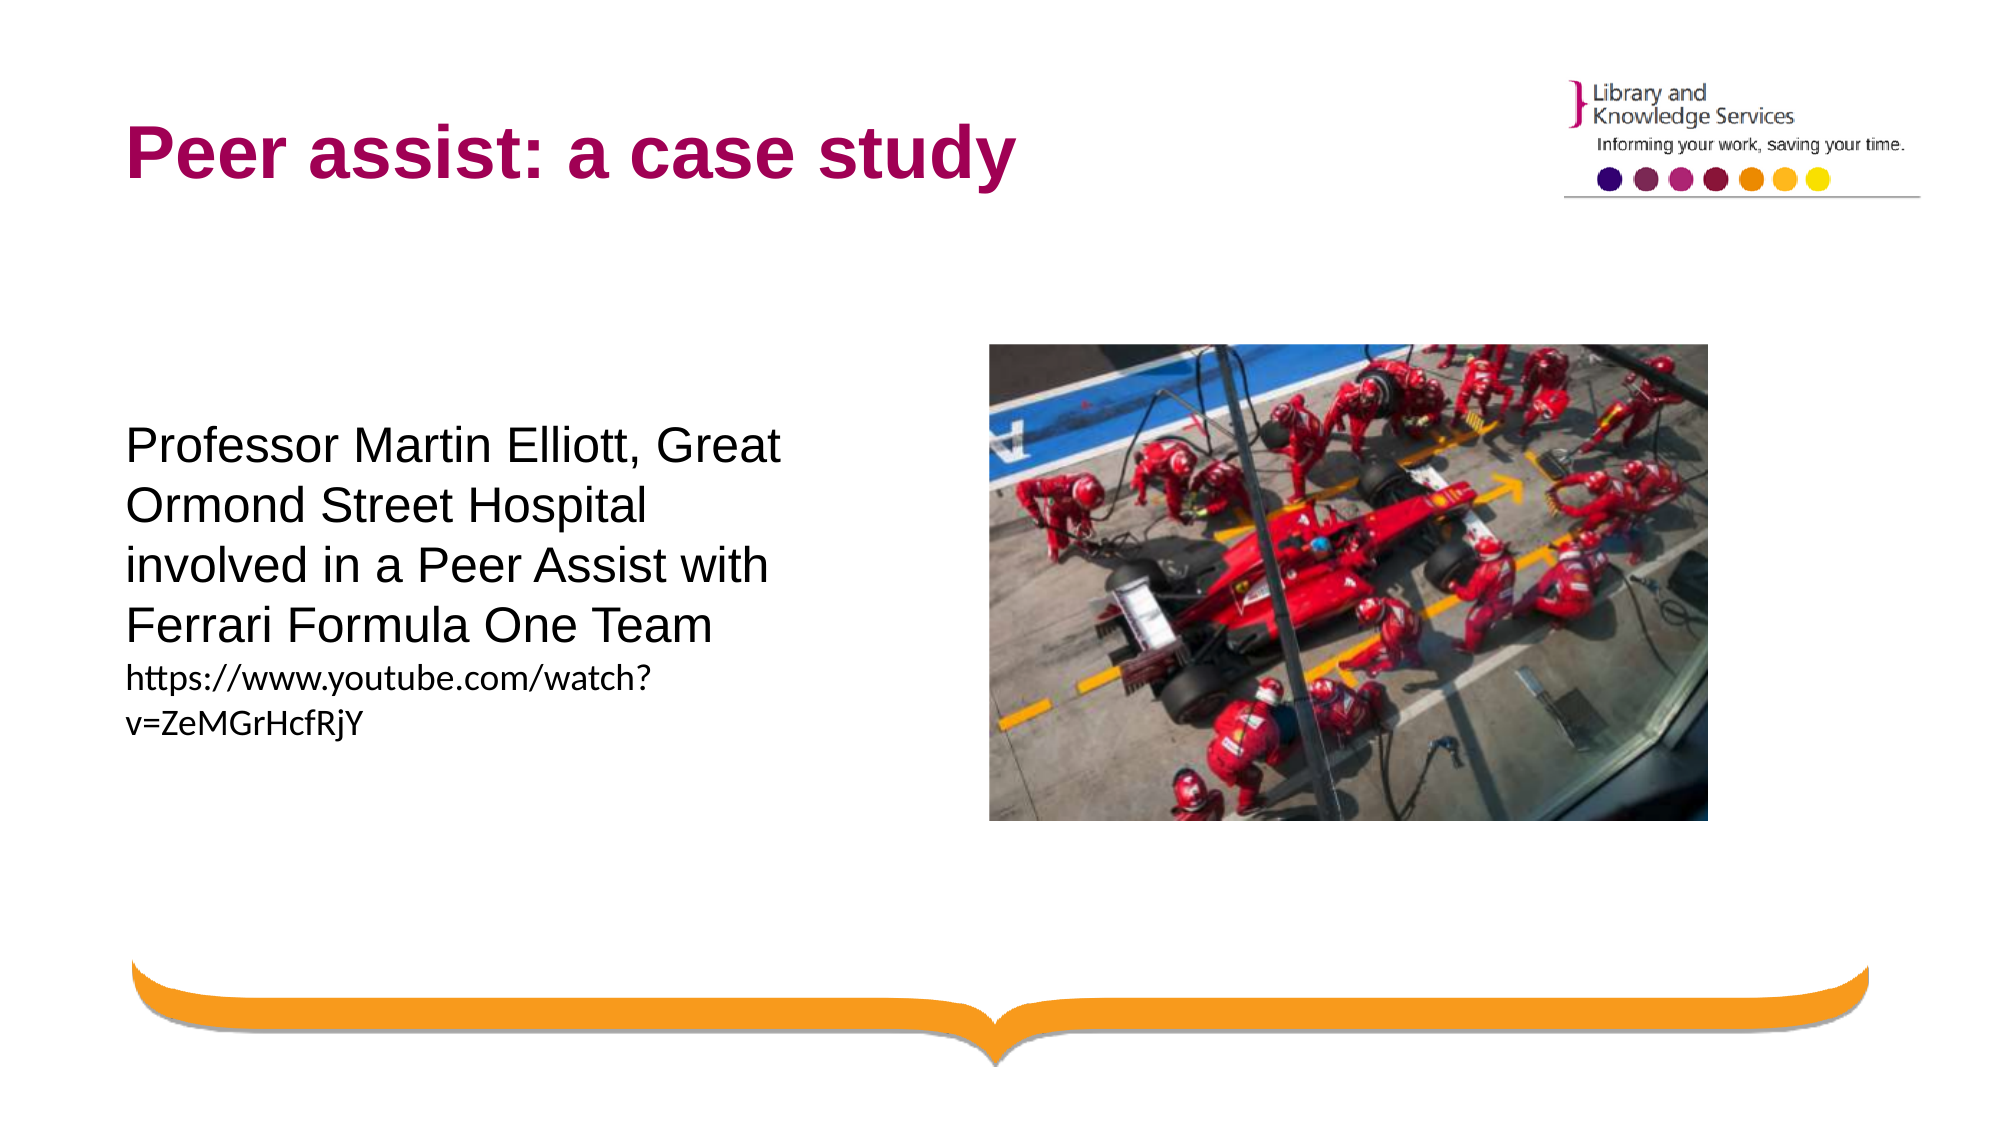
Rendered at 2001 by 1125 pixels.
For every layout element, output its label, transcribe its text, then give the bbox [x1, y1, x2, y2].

title Peer assist: a case study [110, 56, 1251, 203]
picture [988, 343, 1708, 821]
text_box Professor Martin Elliott, Great Ormond Street Hospital involved in a Peer Assist with Ferrari Formula One Team https://www.youtube.com/watch?v=ZeMGrHcfRjY [110, 405, 801, 825]
picture [132, 959, 1868, 1063]
picture [1564, 76, 1923, 196]
